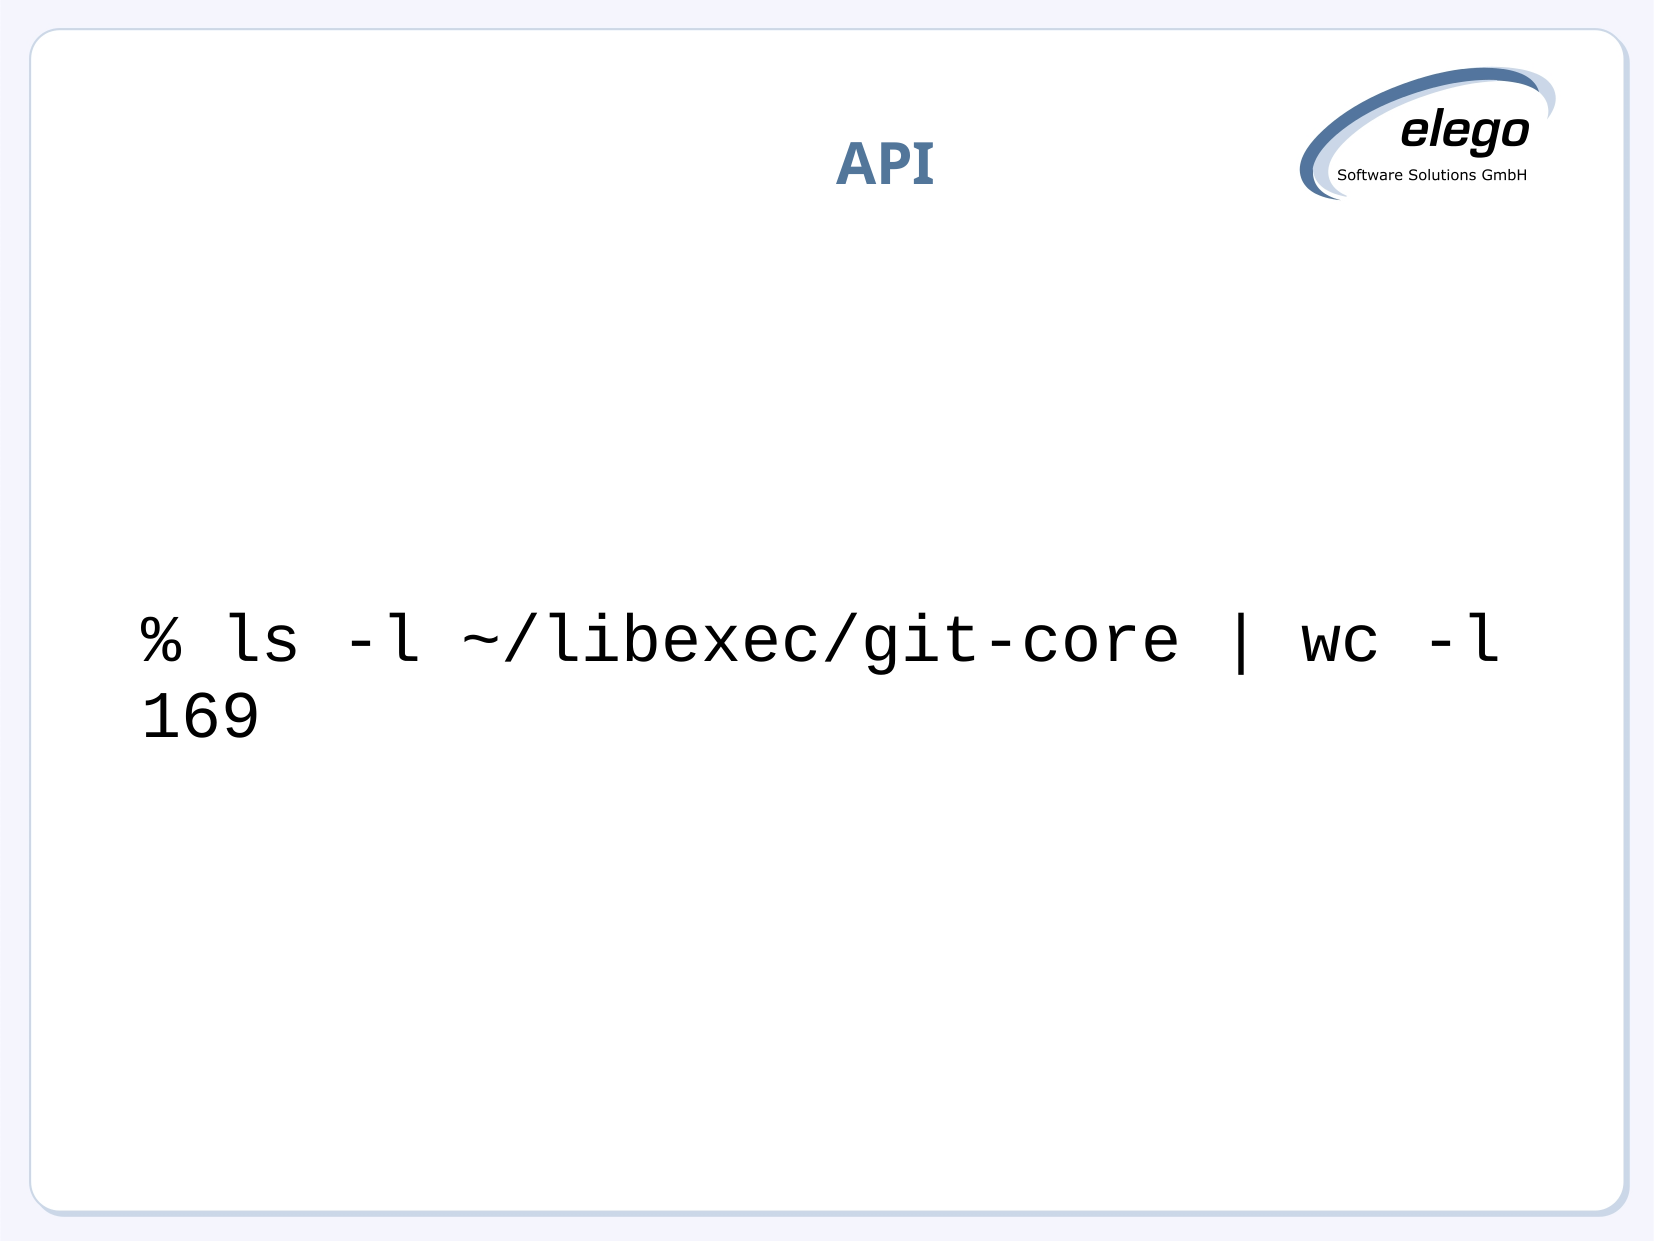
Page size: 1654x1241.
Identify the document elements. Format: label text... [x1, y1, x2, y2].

title API [141, 128, 1630, 197]
subtitle % ls -l ~/libexec/git-core | wc -l 169 [141, 605, 1630, 833]
picture [0, 0, 1654, 1241]
